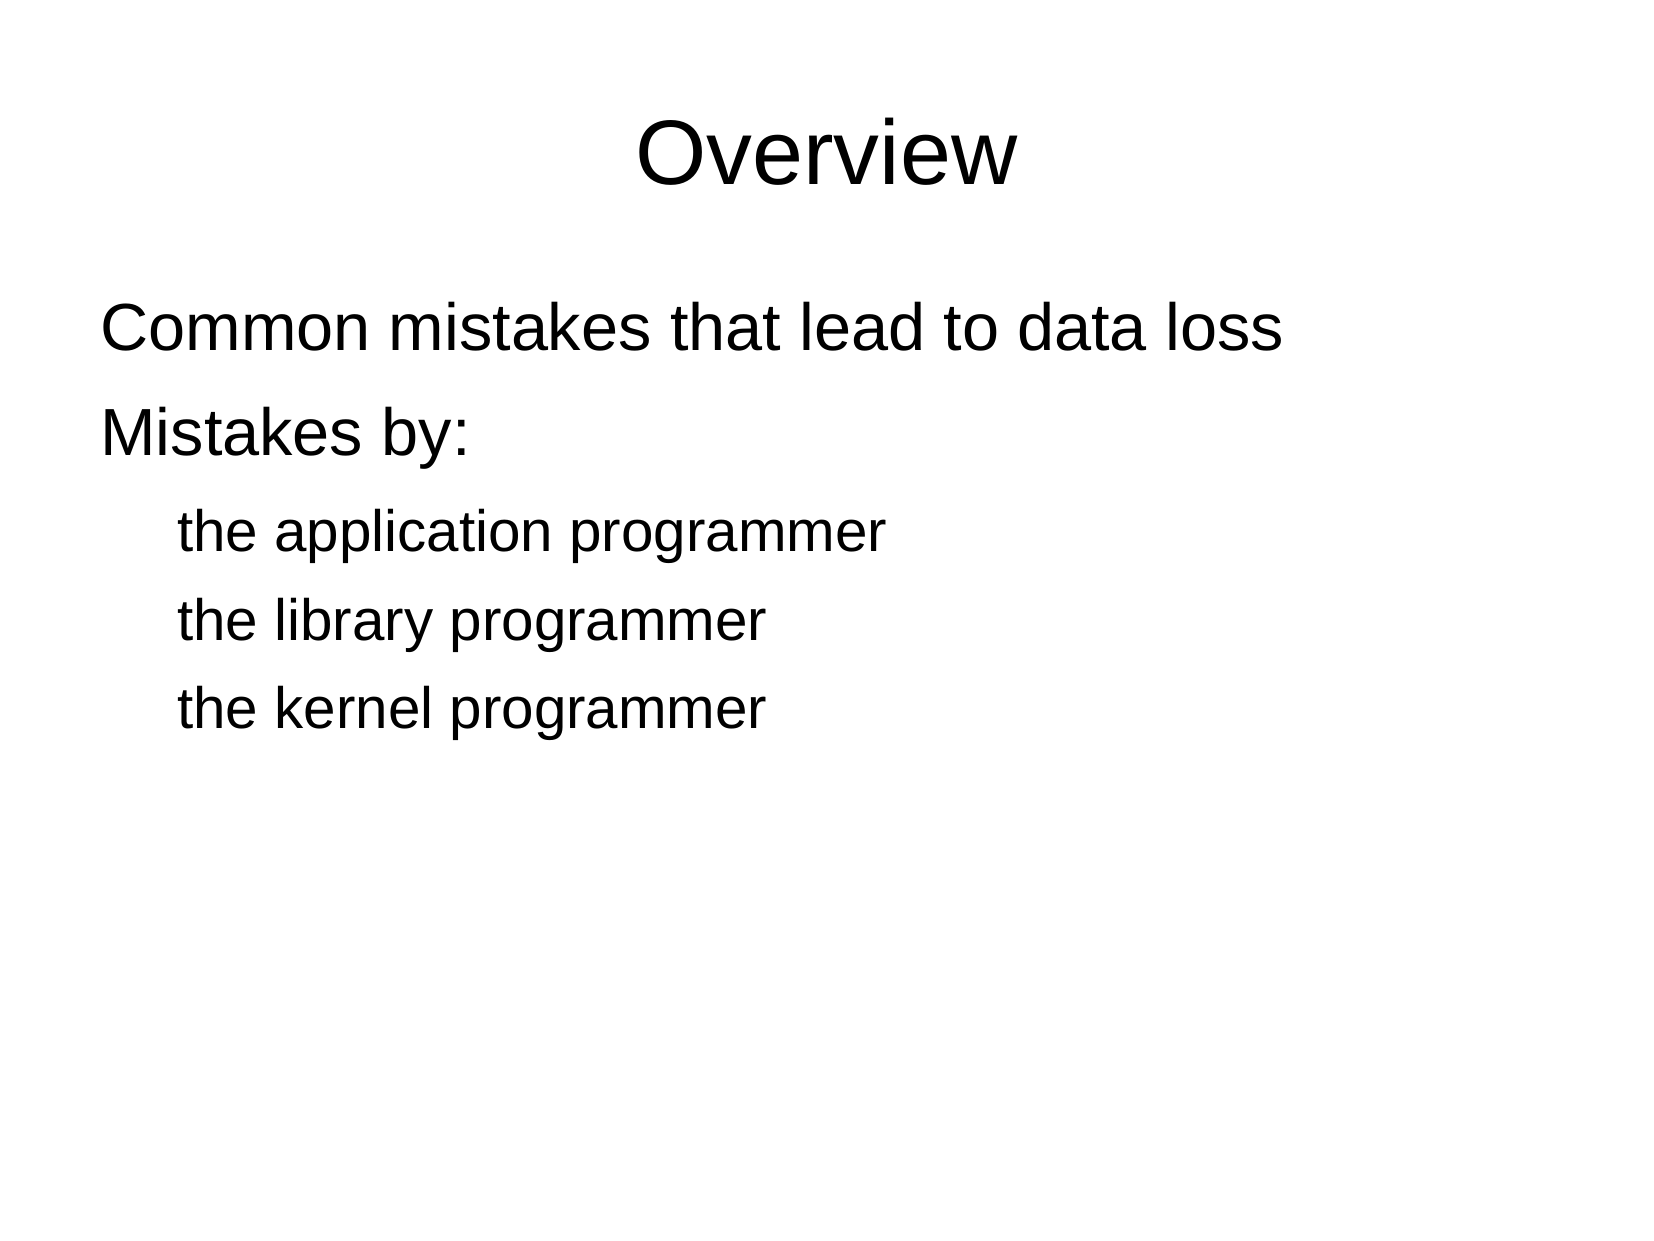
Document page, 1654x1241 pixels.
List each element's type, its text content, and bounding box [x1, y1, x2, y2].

title Overview [82, 49, 1571, 257]
list Common mistakes that lead to data loss Mistakes by: the application programmer the library programmer the kernel programmer [82, 290, 1571, 1094]
